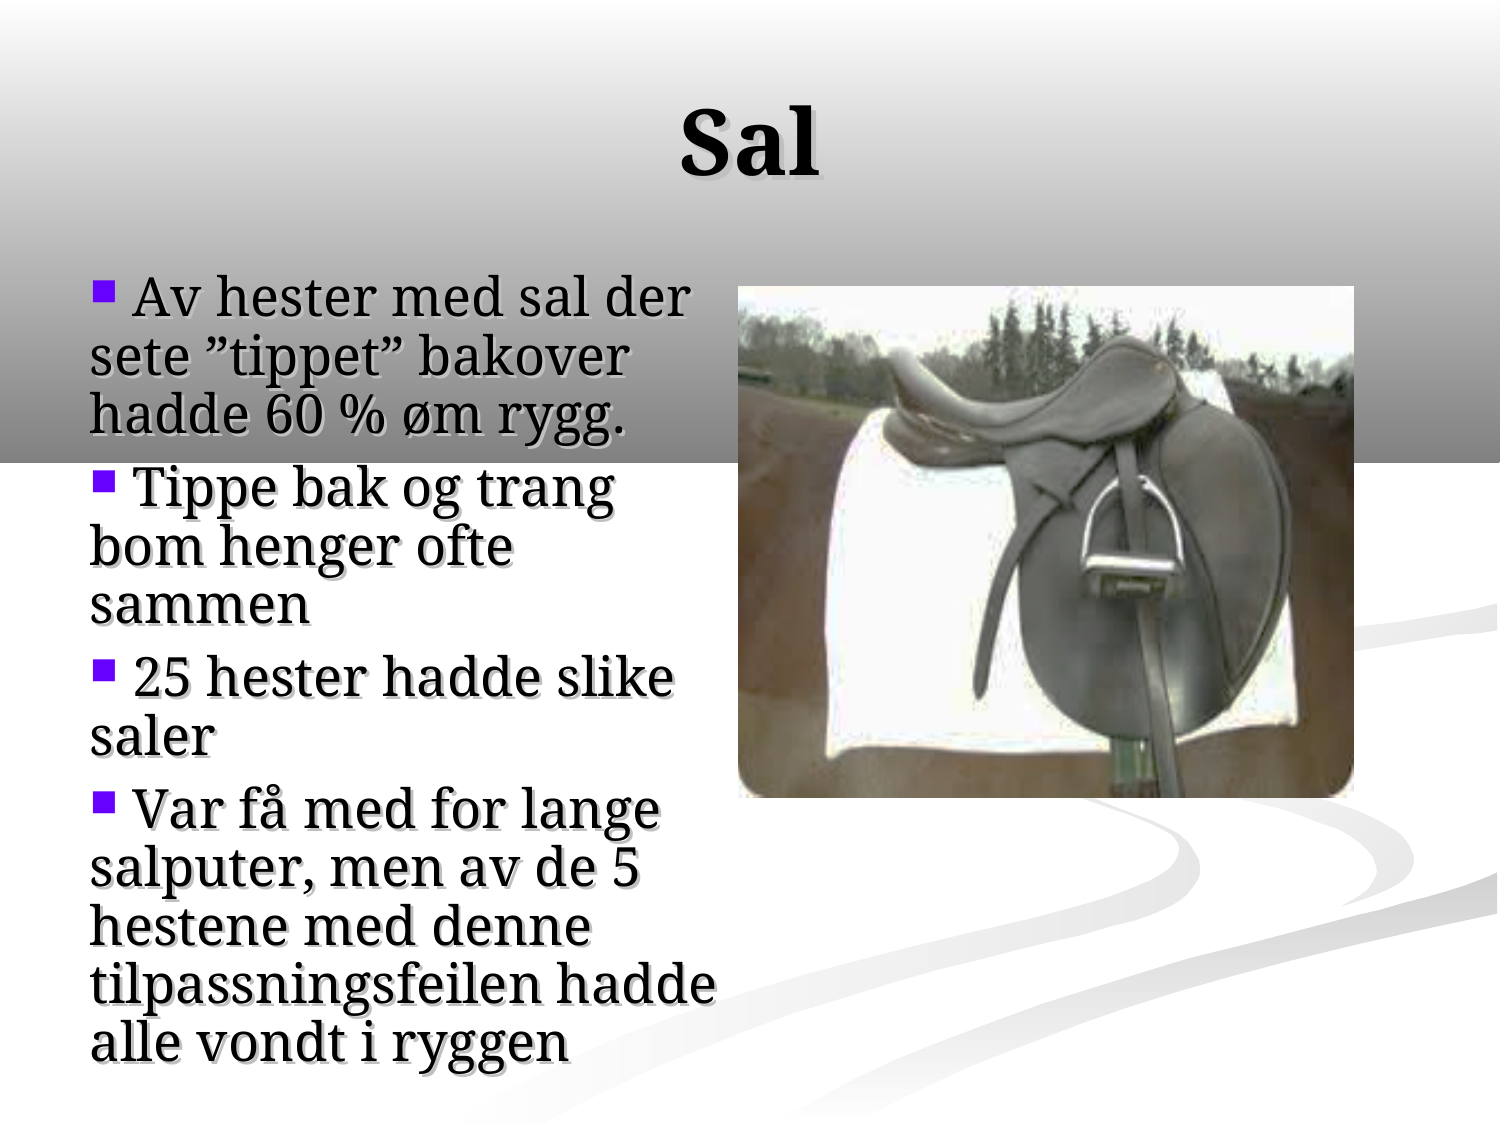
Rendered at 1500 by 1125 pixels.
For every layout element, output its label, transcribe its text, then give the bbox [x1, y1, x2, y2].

title Sal [75, 21, 1426, 257]
picture [738, 286, 1354, 798]
list Av hester med sal der sete ”tippet” bakover hadde 60 % øm rygg. Tippe bak og trang bom henger ofte sammen 25 hester hadde slike saler Var få med for lange salputer, men av de 5 hestene med denne tilpassningsfeilen hadde alle vondt i ryggen [75, 262, 734, 965]
